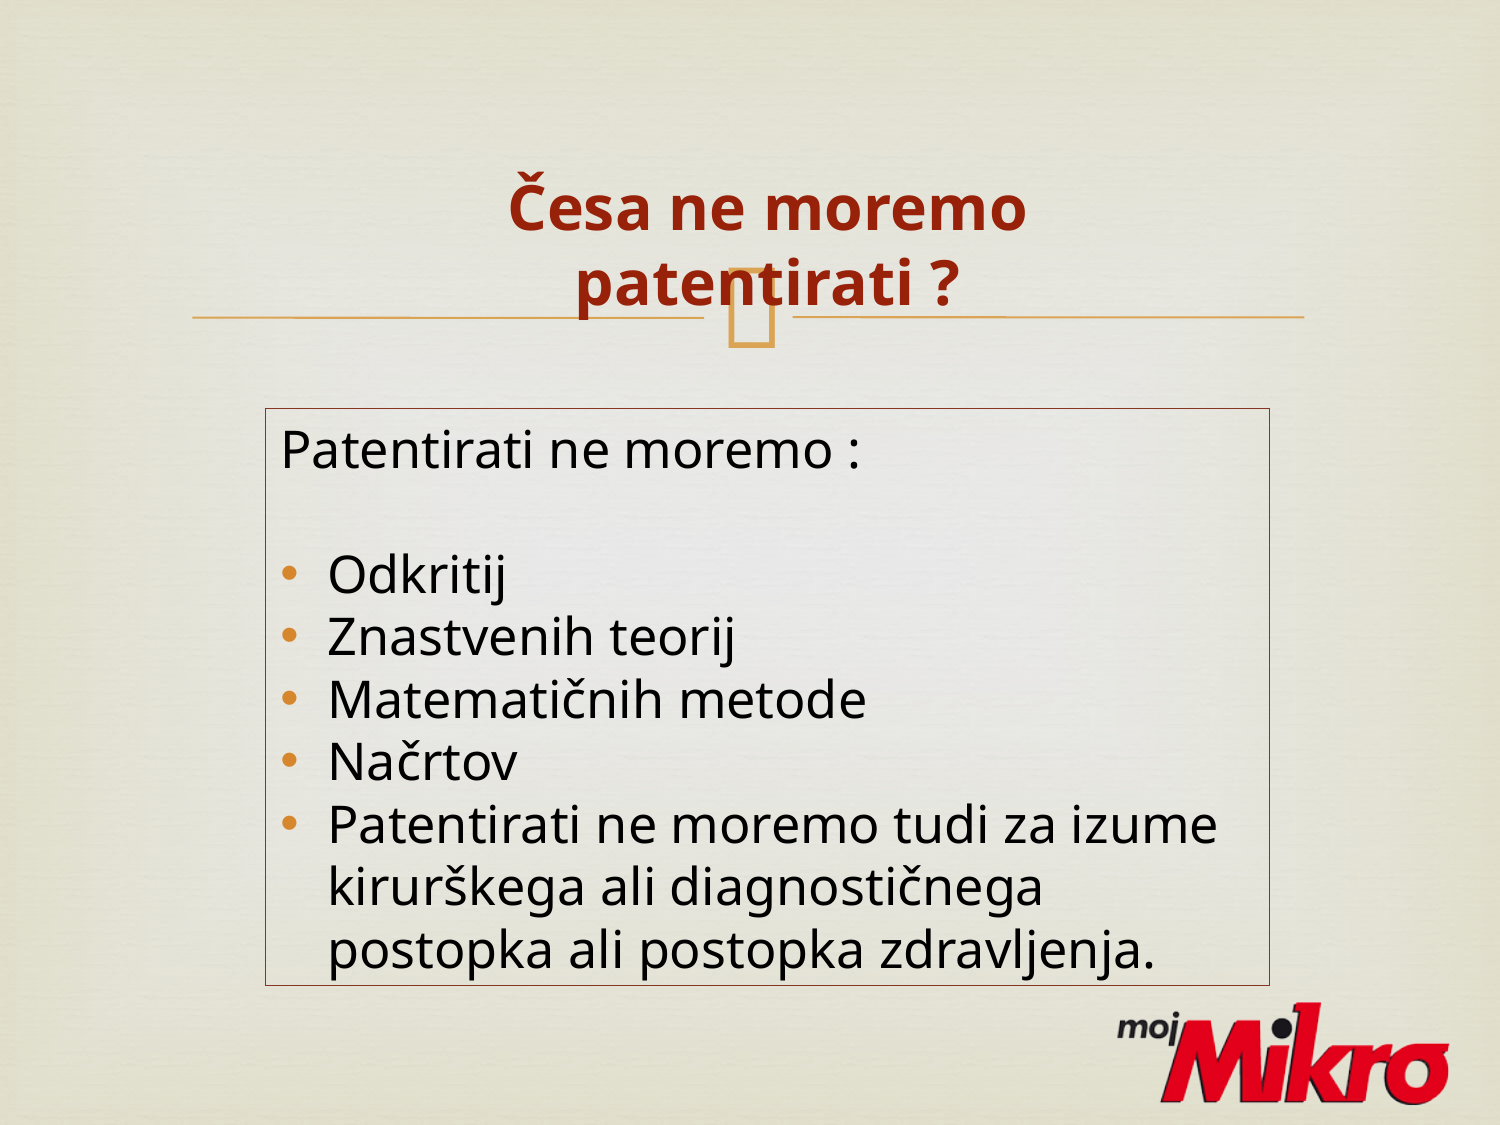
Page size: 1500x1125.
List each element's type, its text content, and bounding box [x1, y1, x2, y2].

text_box Česa ne moremo patentirati ? [336, 160, 1199, 326]
text_box Patentirati ne moremo : Odkritij Znastvenih teorij Matematičnih metode Načrtov Patentirati ne moremo tudi za izume kirurškega ali diagnostičnega postopka ali postopka zdravljenja. [265, 408, 1270, 986]
picture [1116, 1001, 1451, 1108]
